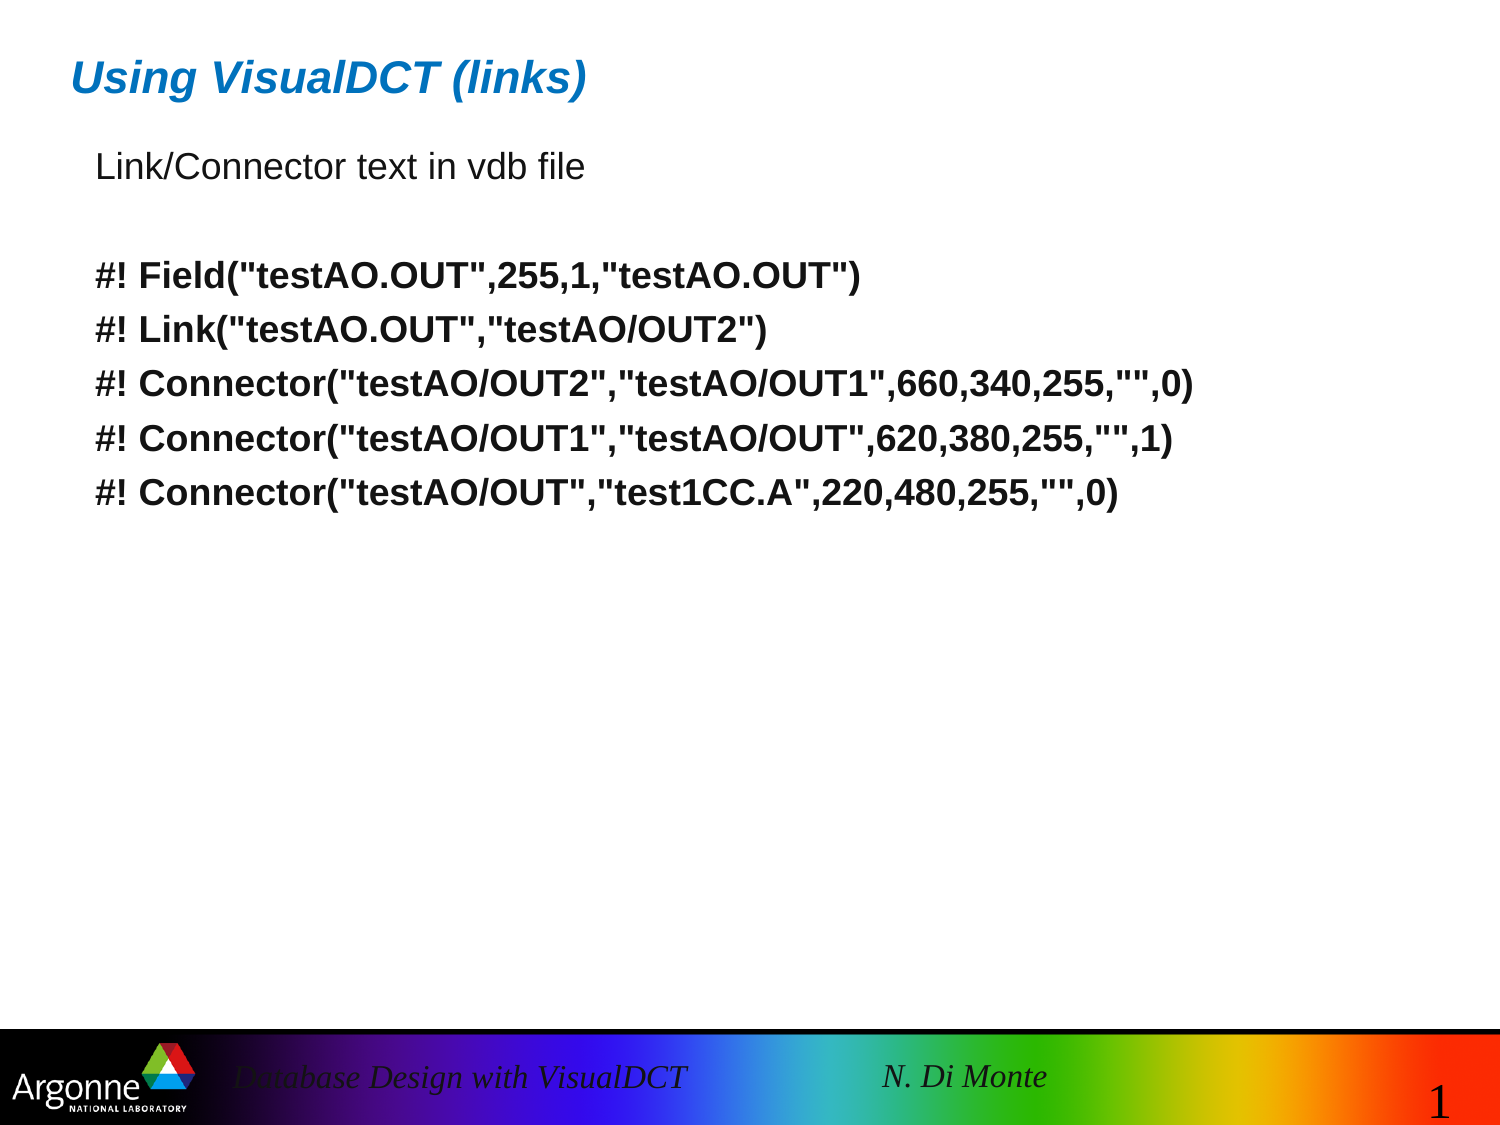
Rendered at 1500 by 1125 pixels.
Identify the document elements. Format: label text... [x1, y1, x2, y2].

list Link/Connector text in vdb file #! Field("testAO.OUT",255,1,"testAO.OUT") #! Link("testAO.OUT","testAO/OUT2") #! Connector("testAO/OUT2","testAO/OUT1",660,340,255,"",0) #! Connector("testAO/OUT1","testAO/OUT",620,380,255,"",1) #! Connector("testAO/OUT","test1CC.A",220,480,255,"",0) [80, 134, 1424, 523]
title Using VisualDCT (links) [55, 54, 1361, 112]
picture [0, 1029, 1500, 1125]
